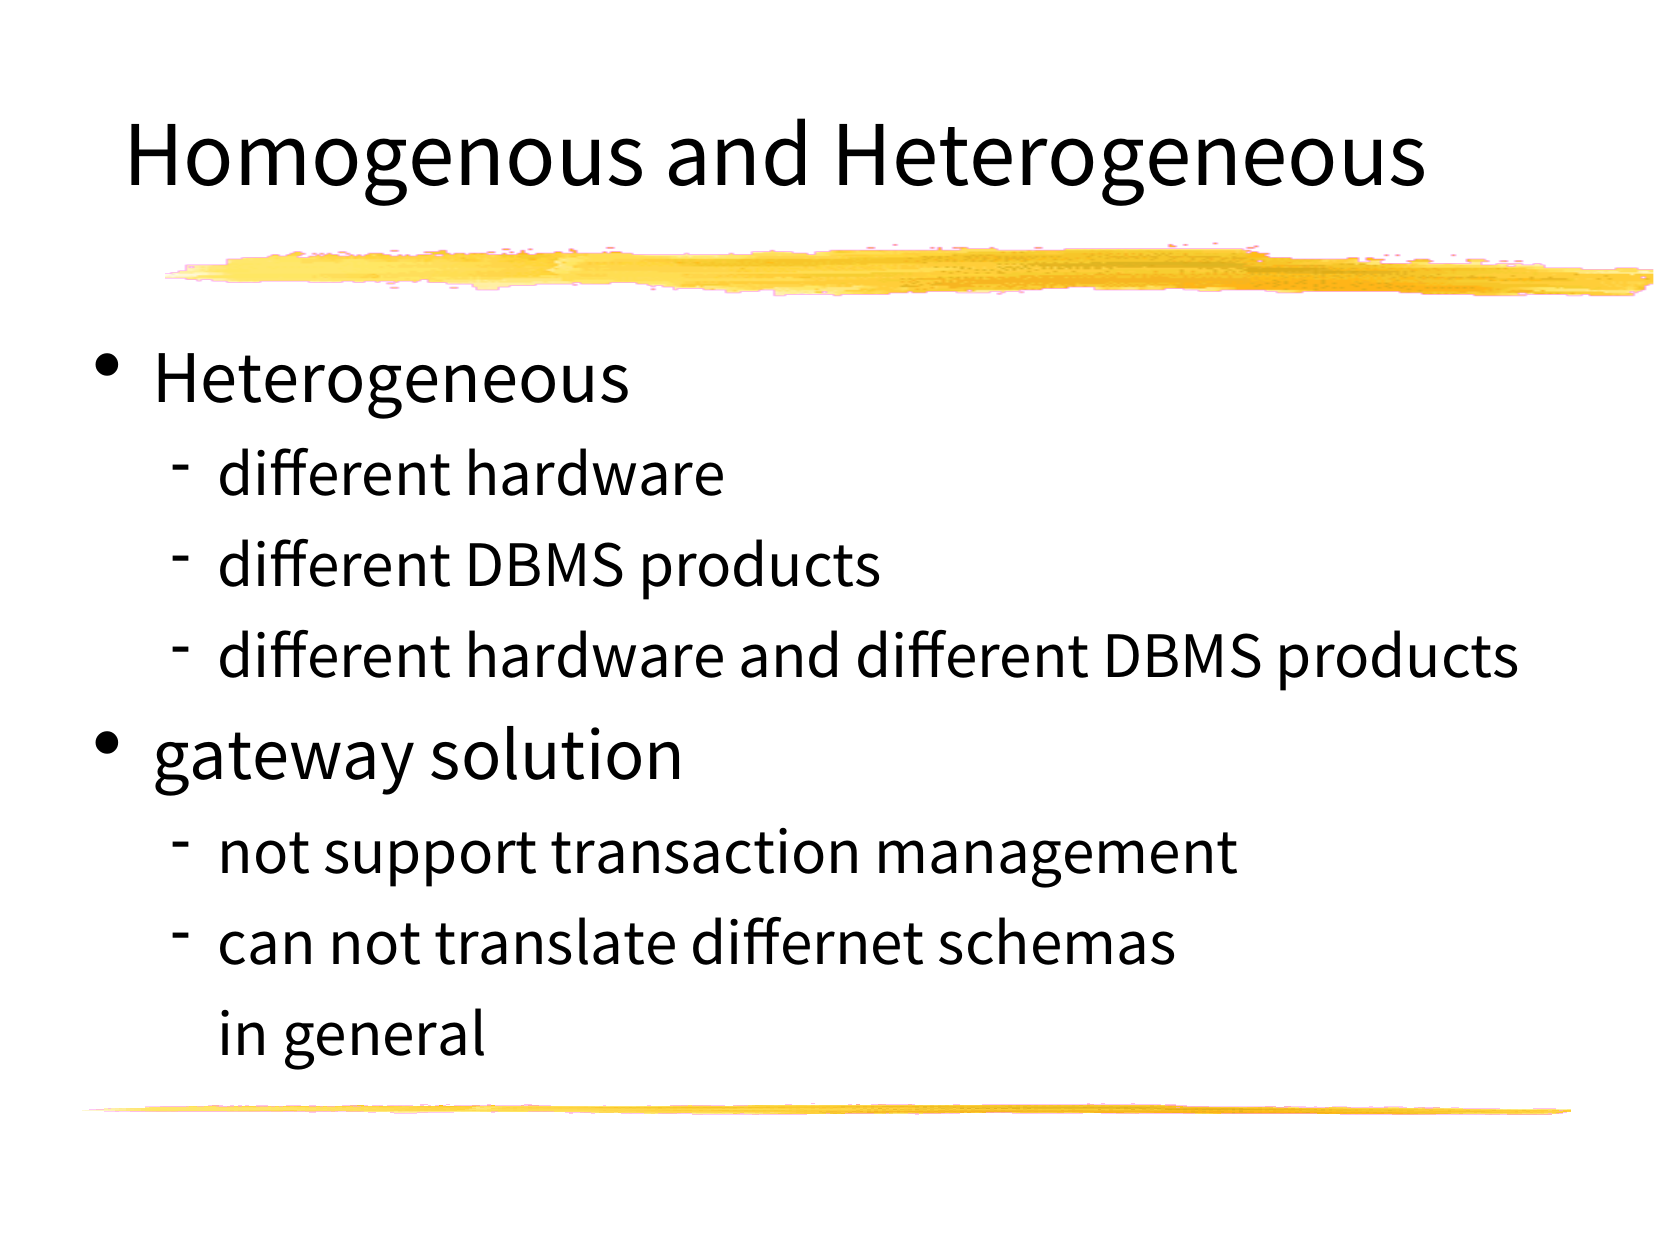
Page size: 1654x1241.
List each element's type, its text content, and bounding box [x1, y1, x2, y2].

list Heterogeneous different hardware different DBMS products different hardware and different DBMS products gateway solution not support transaction management can not translate differnet schemas in general [95, 316, 1591, 1062]
title Homogenous and Heterogeneous [73, 39, 1479, 249]
picture [82, 1102, 1571, 1117]
picture [165, 237, 1654, 308]
